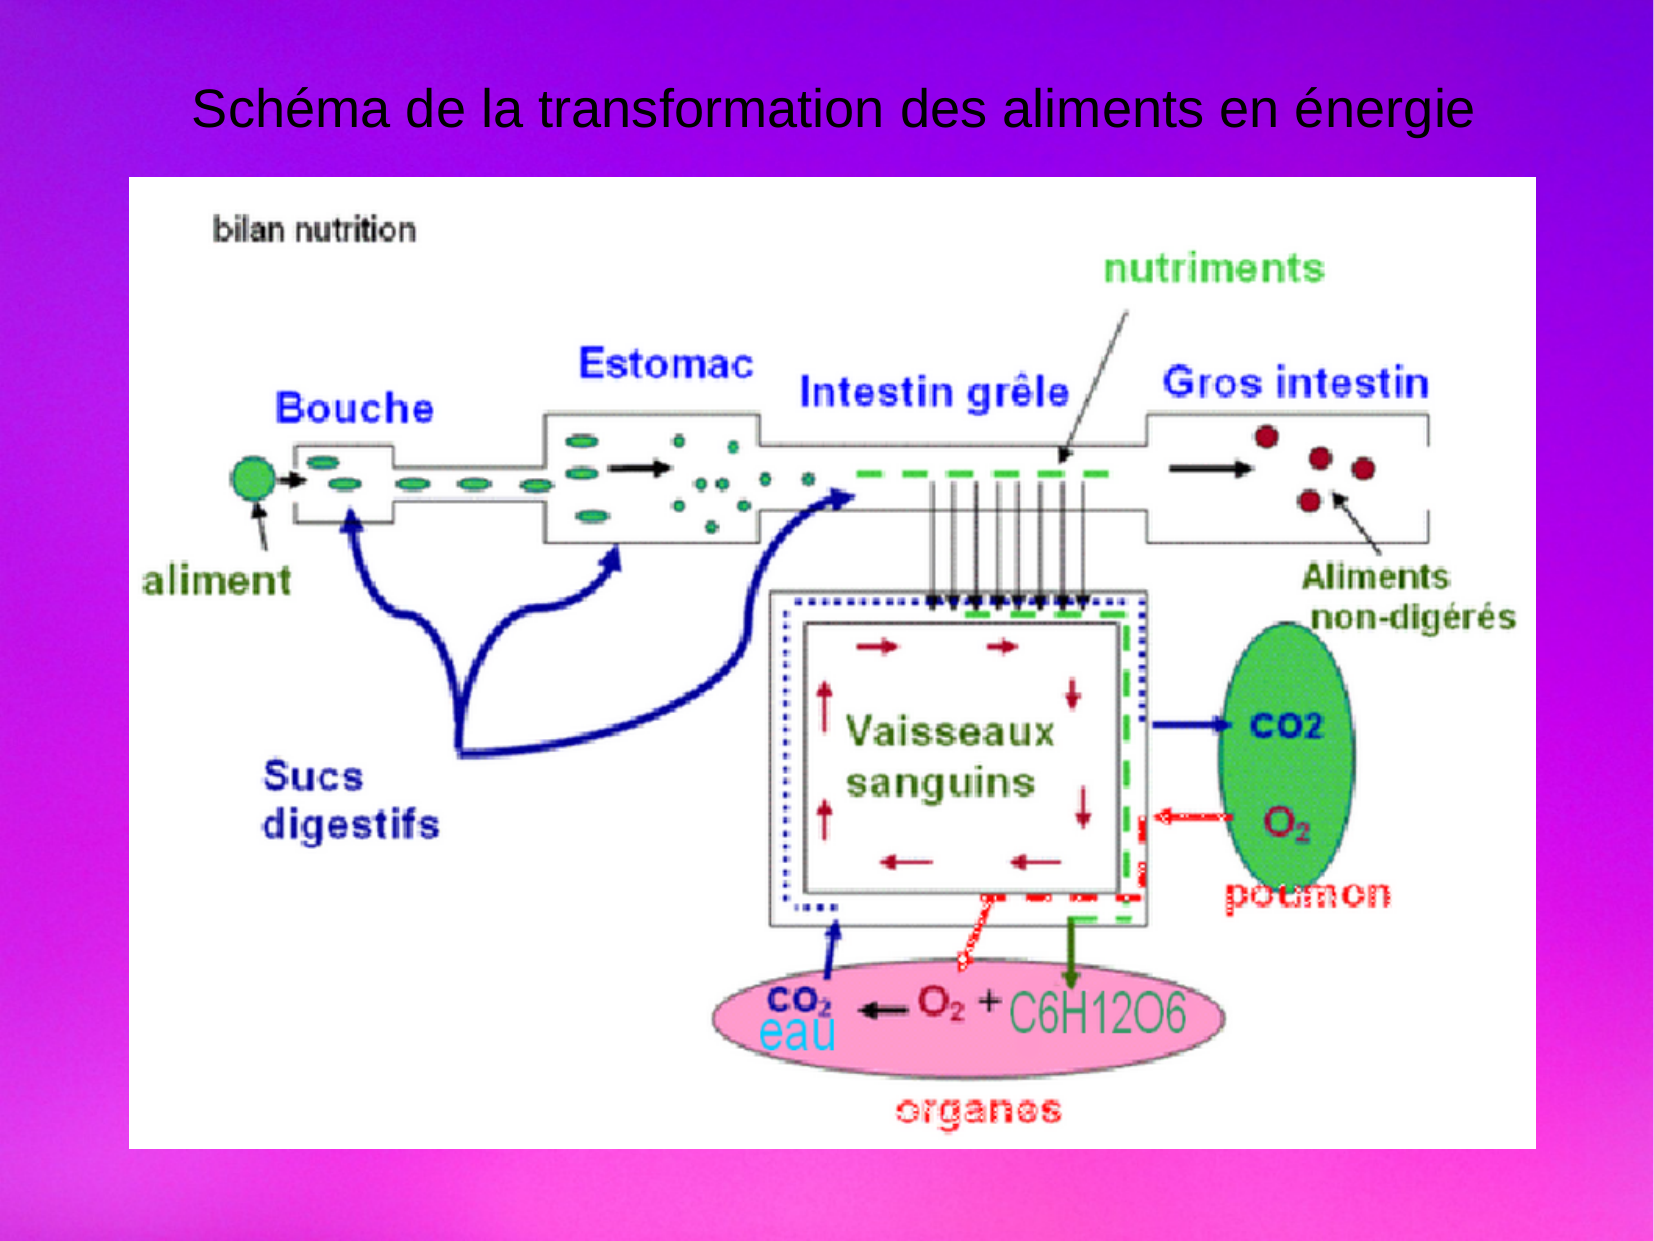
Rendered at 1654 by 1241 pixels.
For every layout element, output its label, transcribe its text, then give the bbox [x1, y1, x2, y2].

picture [0, 0, 1654, 1241]
text_box Schéma de la transformation des aliments en énergie . [177, 70, 1506, 177]
